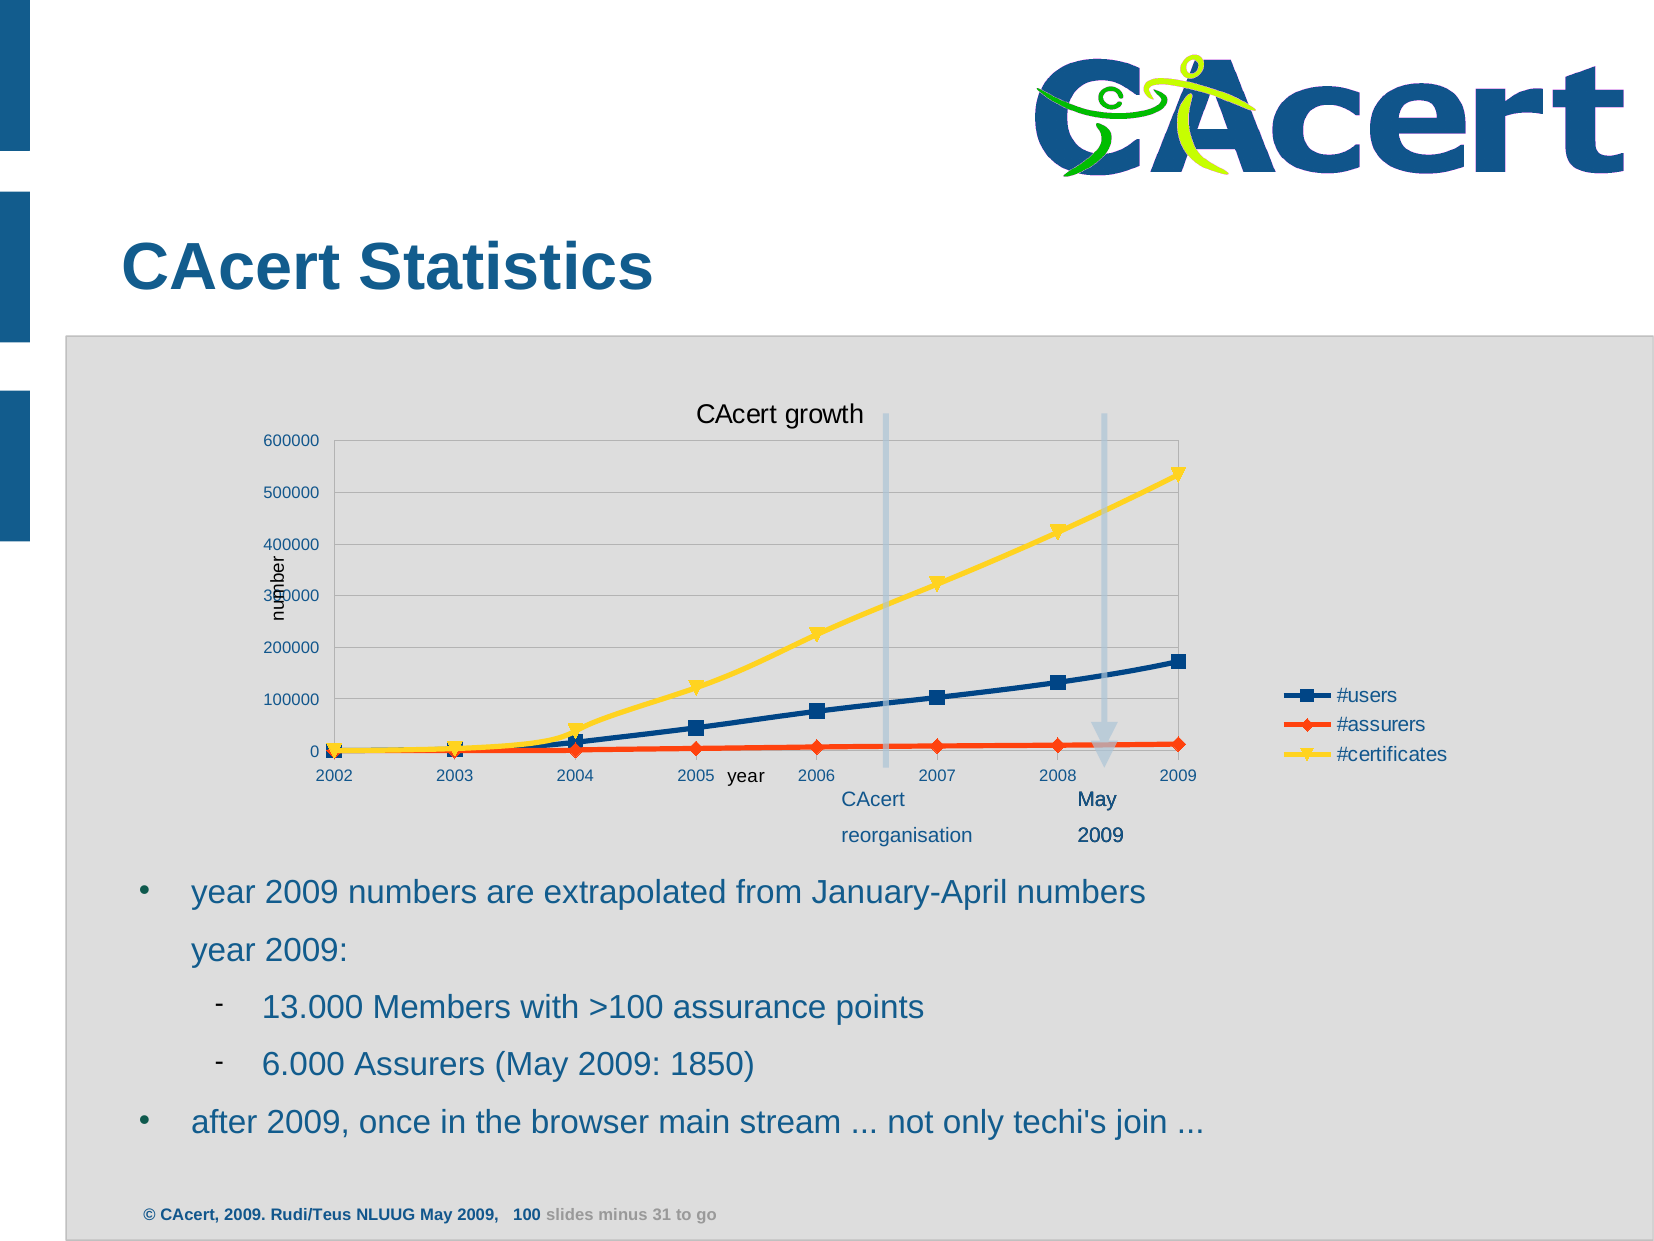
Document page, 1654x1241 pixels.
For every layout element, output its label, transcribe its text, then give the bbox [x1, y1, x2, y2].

chart [236, 383, 1477, 798]
picture [1033, 53, 1625, 178]
text_box CAcert reorganisation [826, 767, 1004, 842]
list year 2009 numbers are extrapolated from January-April numbers year 2009: 13.000 Members with >100 assurance points 6.000 Assurers (May 2009: 1850) after 2009, once in the browser main stream ... not only techi's join ... [121, 344, 1594, 1238]
text_box May 2009 [1062, 767, 1182, 842]
title CAcert Statistics [121, 177, 1533, 315]
